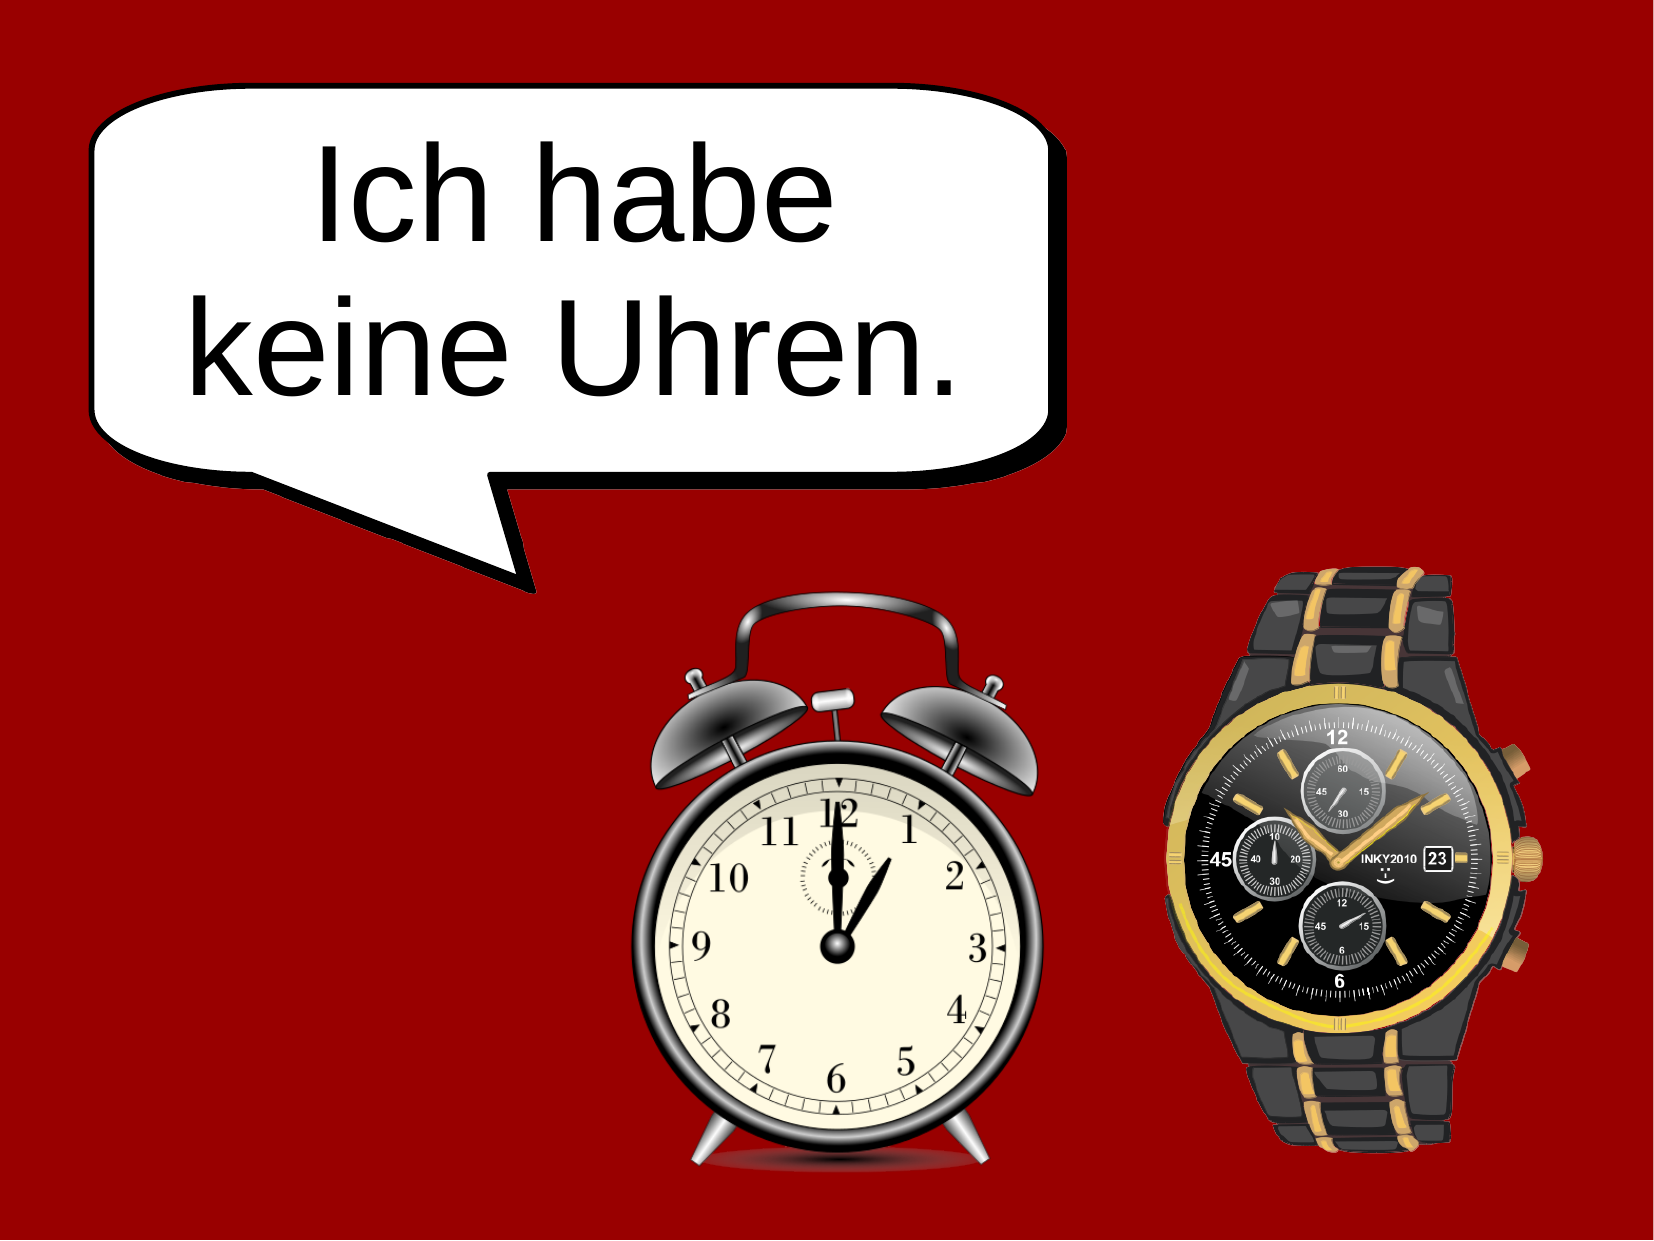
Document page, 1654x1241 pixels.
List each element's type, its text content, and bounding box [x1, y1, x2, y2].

picture [1104, 555, 1654, 1170]
text_box [91, 112, 1026, 580]
text_box Ich habe keine Uhren. [121, 109, 1028, 445]
picture [614, 566, 1061, 1198]
text_box [1028, 116, 1052, 444]
text_box [128, 85, 1015, 109]
